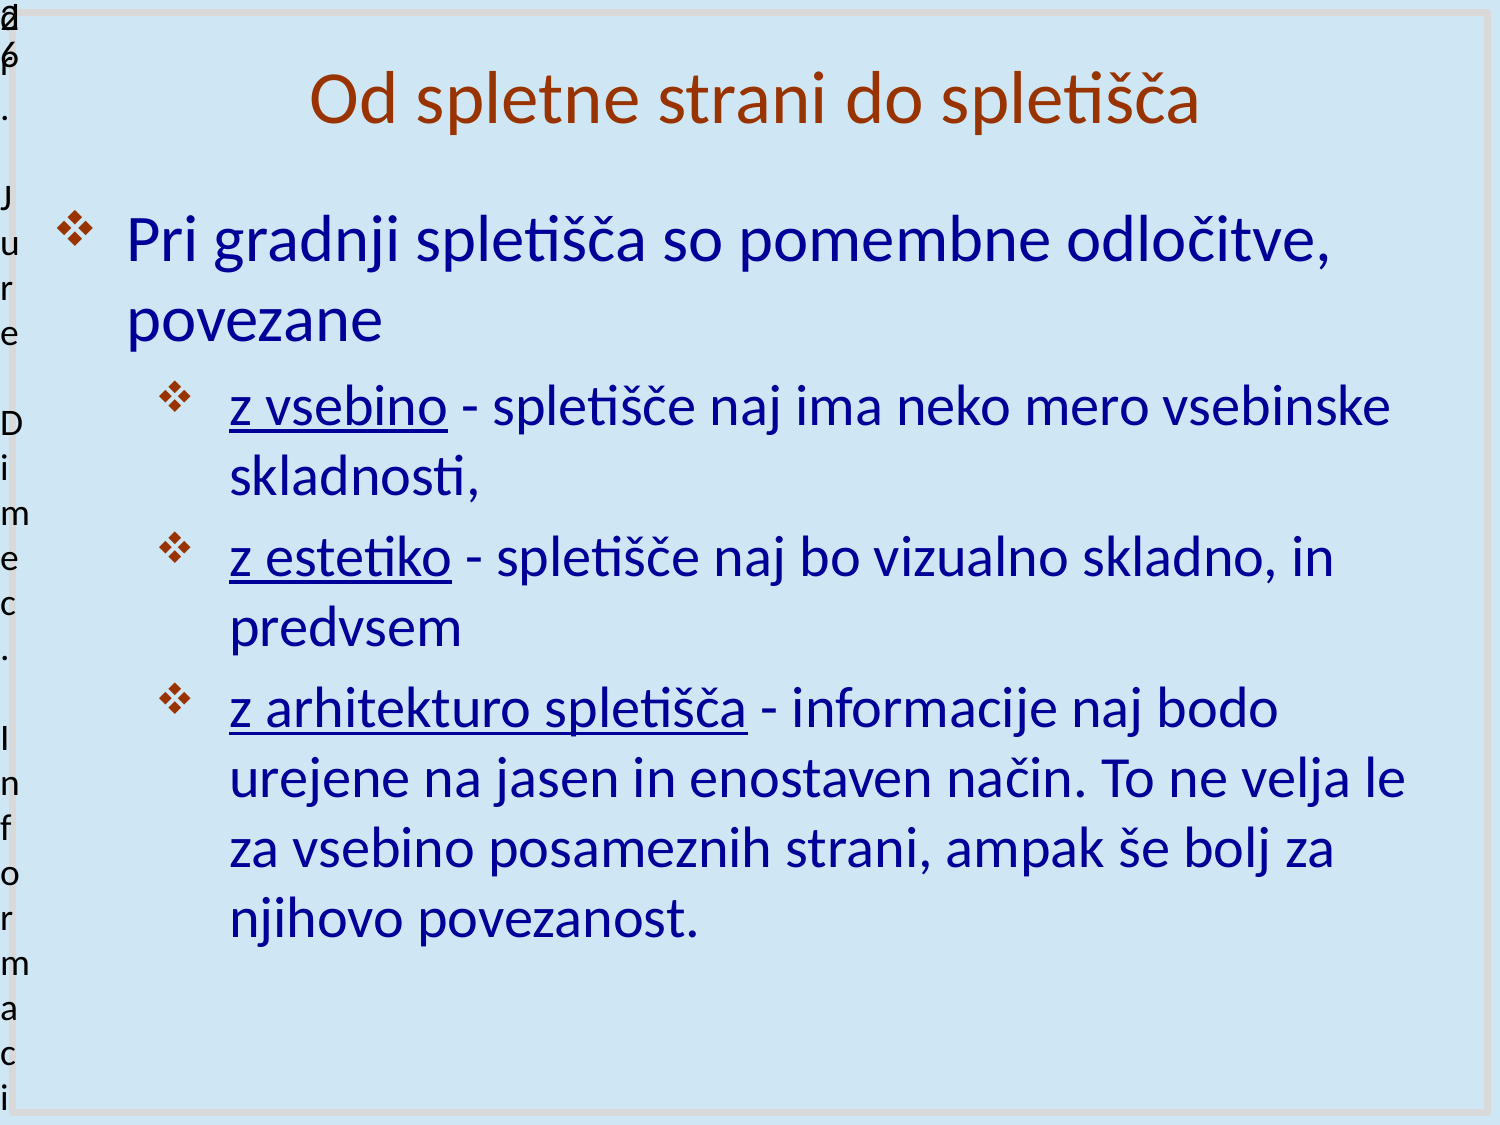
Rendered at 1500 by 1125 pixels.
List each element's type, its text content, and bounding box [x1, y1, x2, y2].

list Pri gradnji spletišča so pomembne odločitve, povezane z vsebino - spletišče naj ima neko mero vsebinske skladnosti, z estetiko - spletišče naj bo vizualno skladno, in predvsem z arhitekturo spletišča - informacije naj bodo urejene na jasen in enostaven način. To ne velja le za vsebino posameznih strani, ampak še bolj za njihovo povezanost. [37, 187, 1475, 1050]
title Od spletne strani do spletišča [37, 37, 1475, 150]
